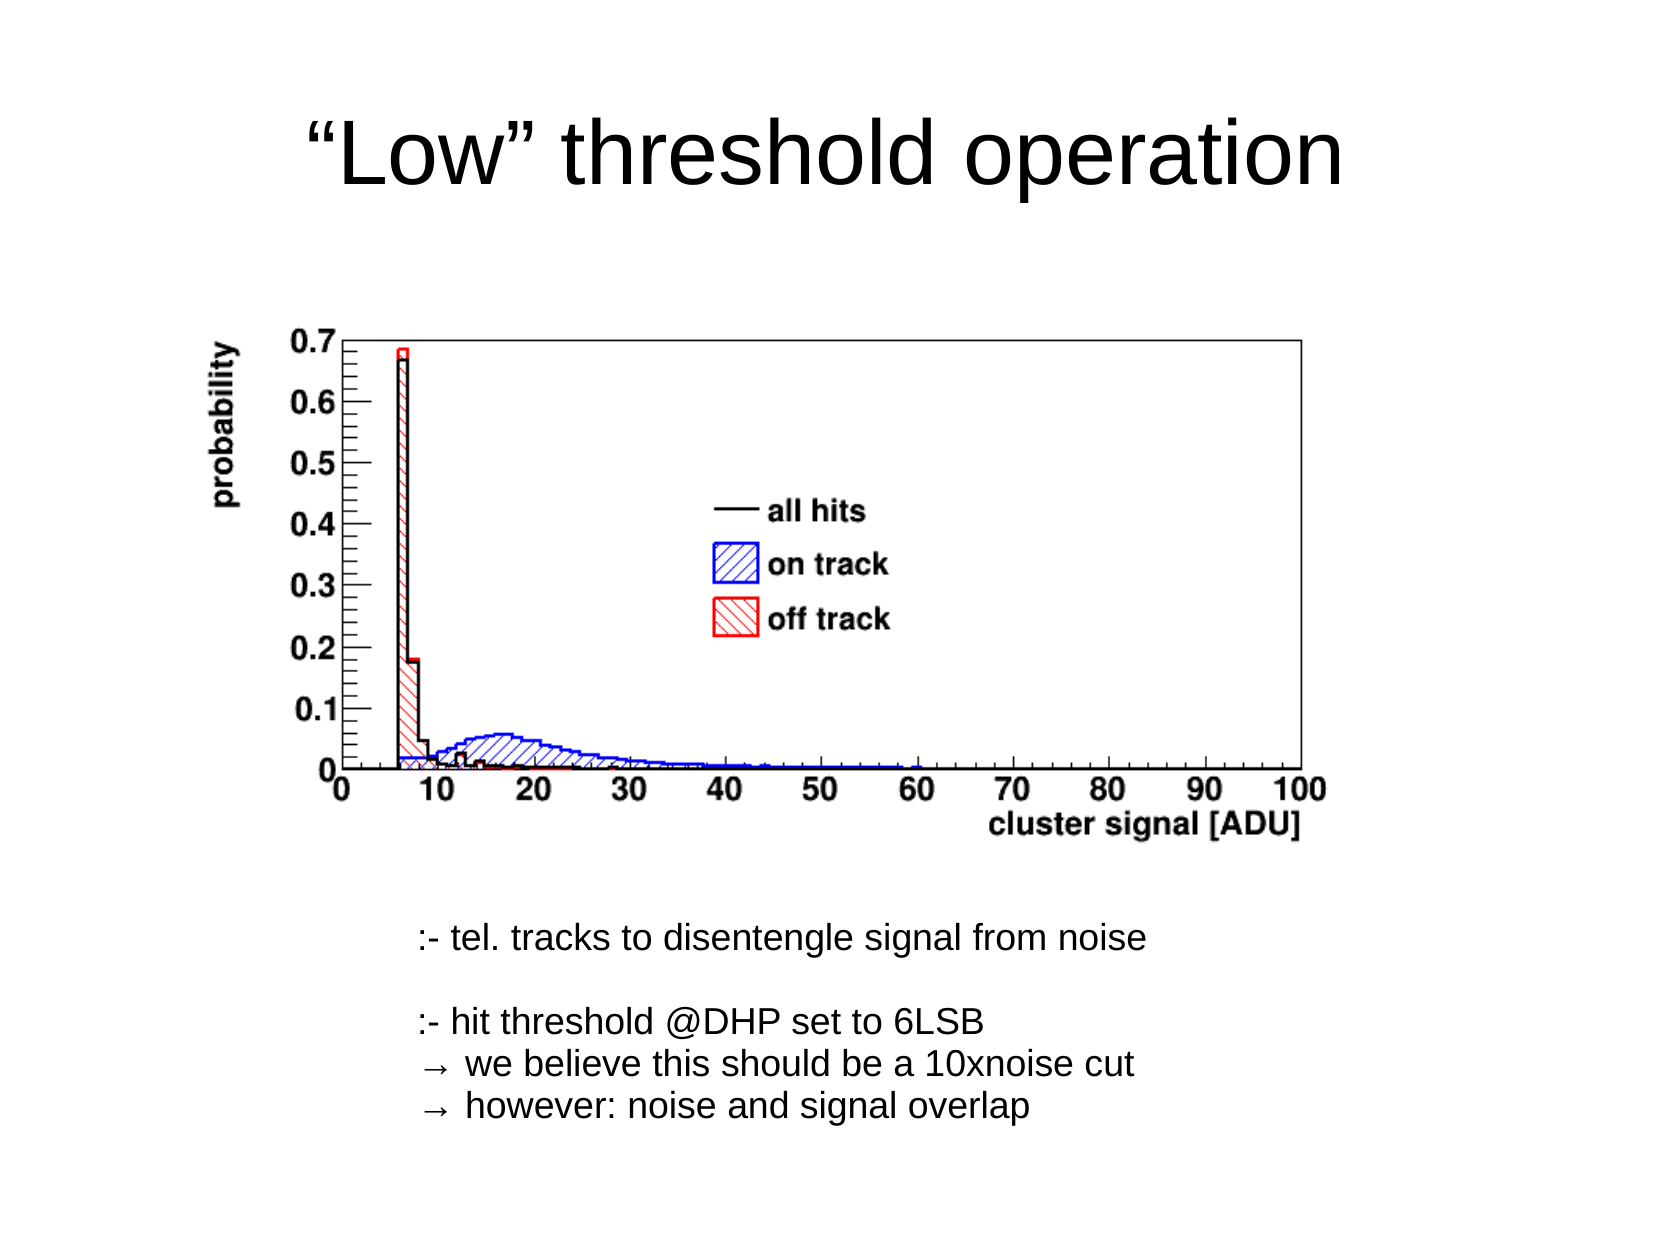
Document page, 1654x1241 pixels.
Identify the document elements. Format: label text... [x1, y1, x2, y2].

title “Low” threshold operation [82, 49, 1571, 257]
picture [181, 282, 1426, 863]
text_box :- tel. tracks to disentengle signal from noise :- hit threshold @DHP set to 6LSB → we believe this should be a 10xnoise cut → however: noise and signal overlap [402, 909, 1163, 1218]
